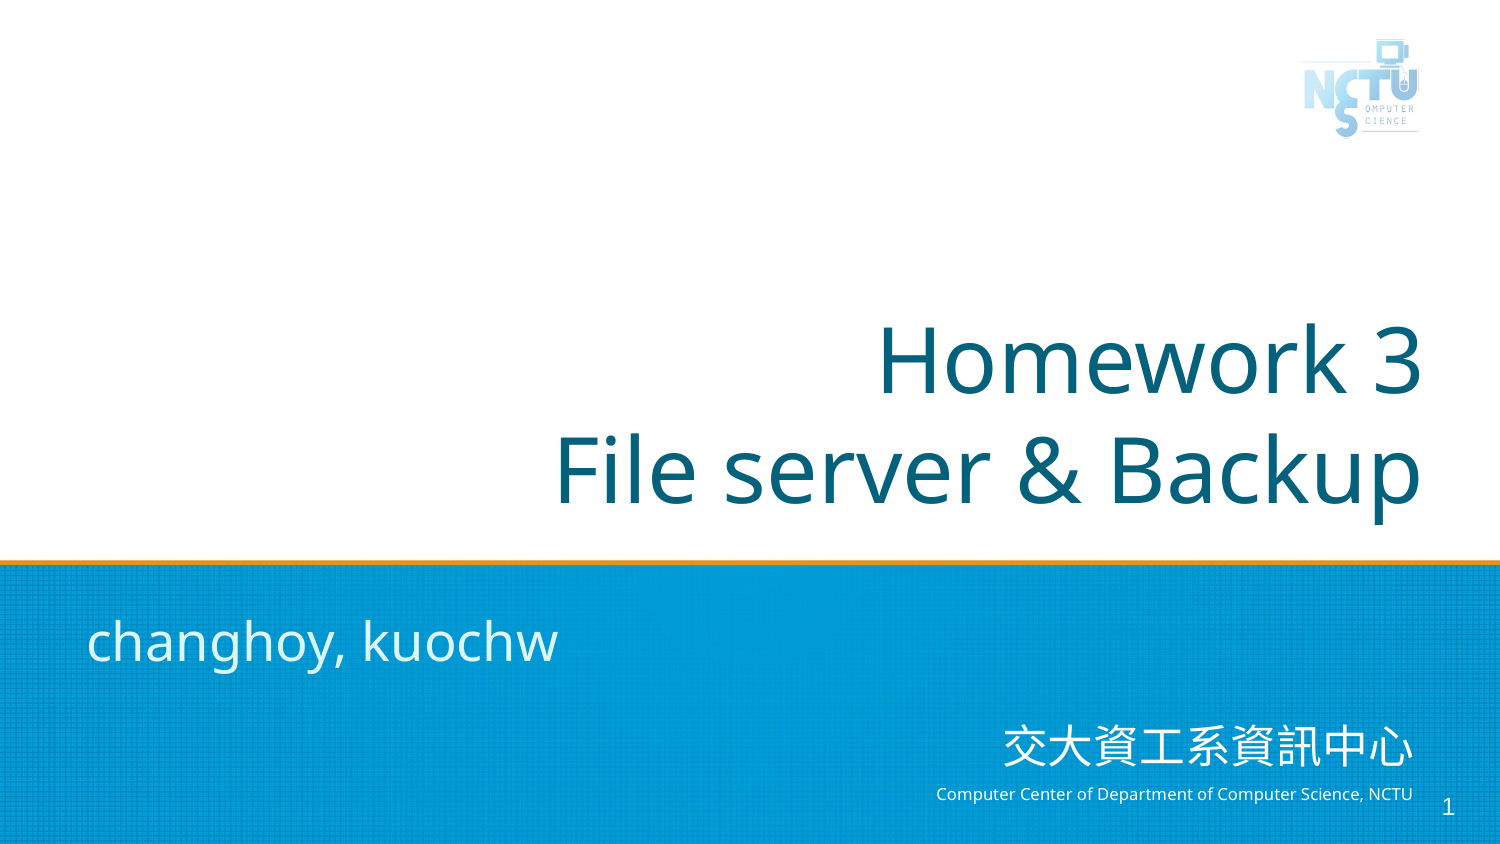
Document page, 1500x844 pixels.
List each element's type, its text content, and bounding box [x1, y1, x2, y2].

picture [0, 0, 1500, 566]
title Homework 3 File server & Backup [75, 380, 1425, 522]
subtitle changhoy, kuochw [75, 595, 1359, 751]
slide_number <number> [1403, 779, 1494, 844]
